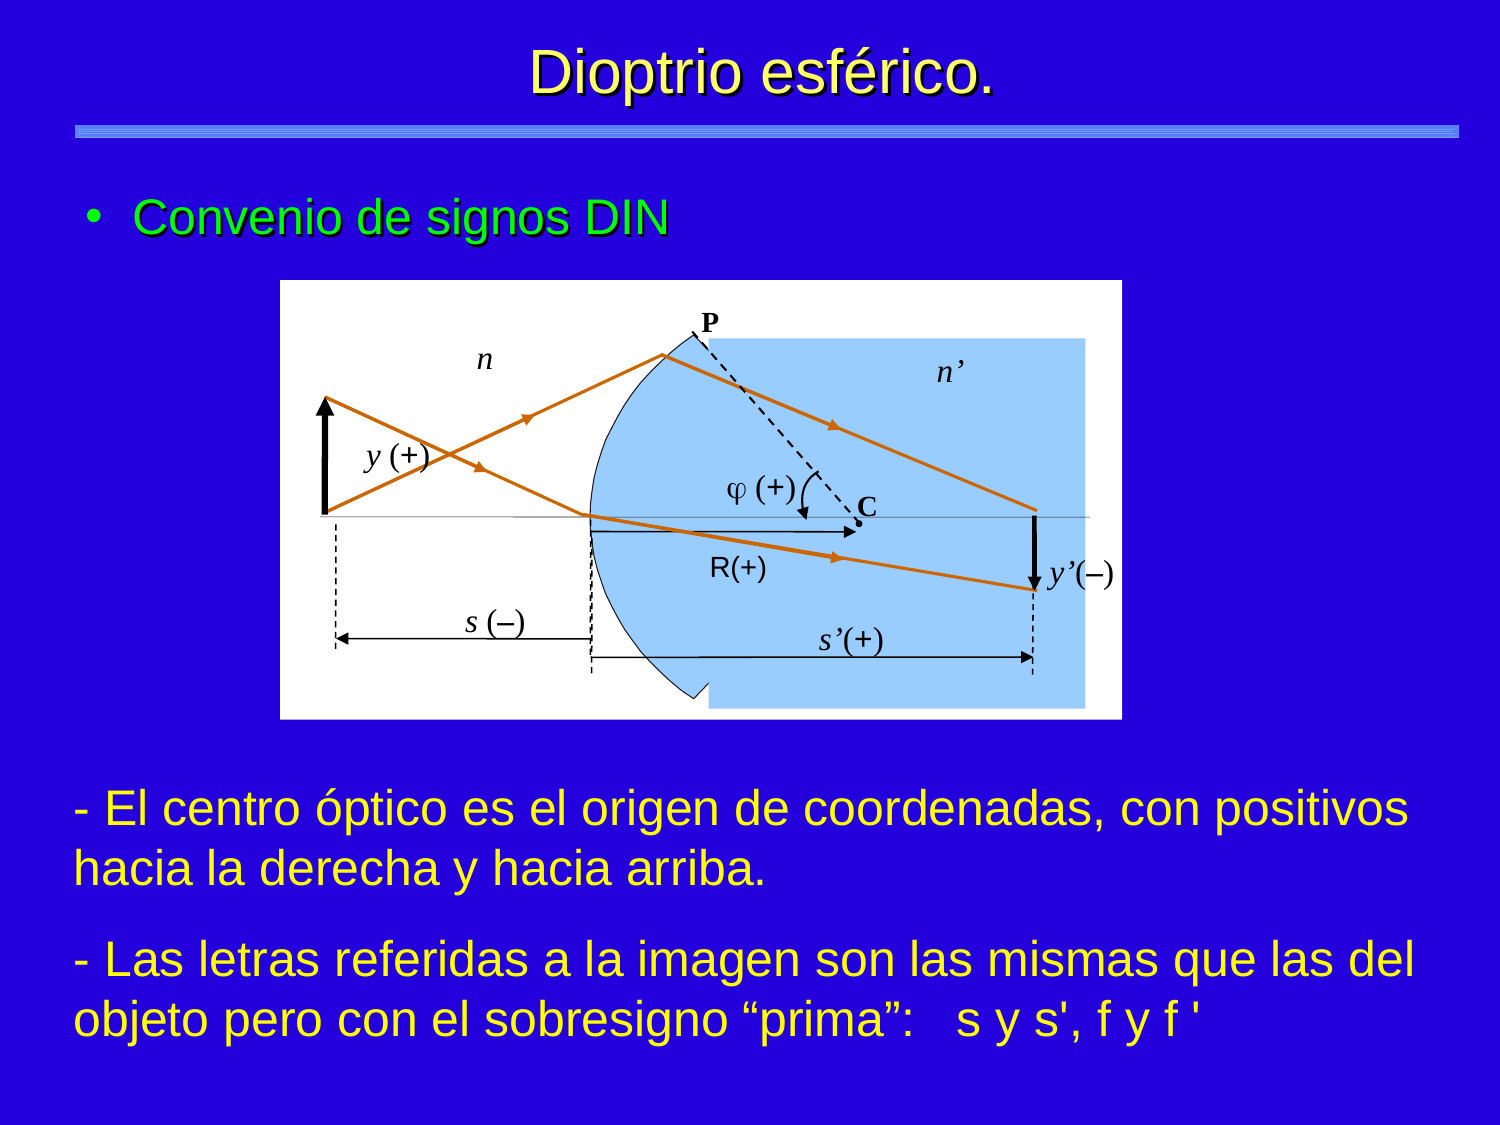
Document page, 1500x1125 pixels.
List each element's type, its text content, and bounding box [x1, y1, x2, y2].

text_box n [467, 336, 503, 377]
text_box C [849, 487, 886, 523]
text_box s’(+) [815, 617, 889, 658]
text_box y’(–) [1041, 550, 1122, 591]
text_box P [686, 295, 733, 346]
text_box Dioptrio esférico. [50, 23, 1476, 114]
text_box s (–) [457, 598, 533, 639]
text_box R(+) [679, 540, 798, 591]
text_box y (+) [354, 432, 442, 473]
text_box [75, 125, 1460, 138]
text_box - El centro óptico es el origen de coordenadas, con positivos hacia la derecha y hacia arriba. - Las letras referidas a la imagen son las mismas que las del objeto pero con el sobresigno “prima”: s y s', f y f ' [59, 767, 1477, 1063]
text_box n’ [926, 349, 975, 390]
text_box Convenio de signos DIN [70, 177, 768, 296]
text_box  (+) [723, 464, 799, 505]
text_box R(+) [751, 540, 798, 548]
text_box [280, 280, 1123, 720]
